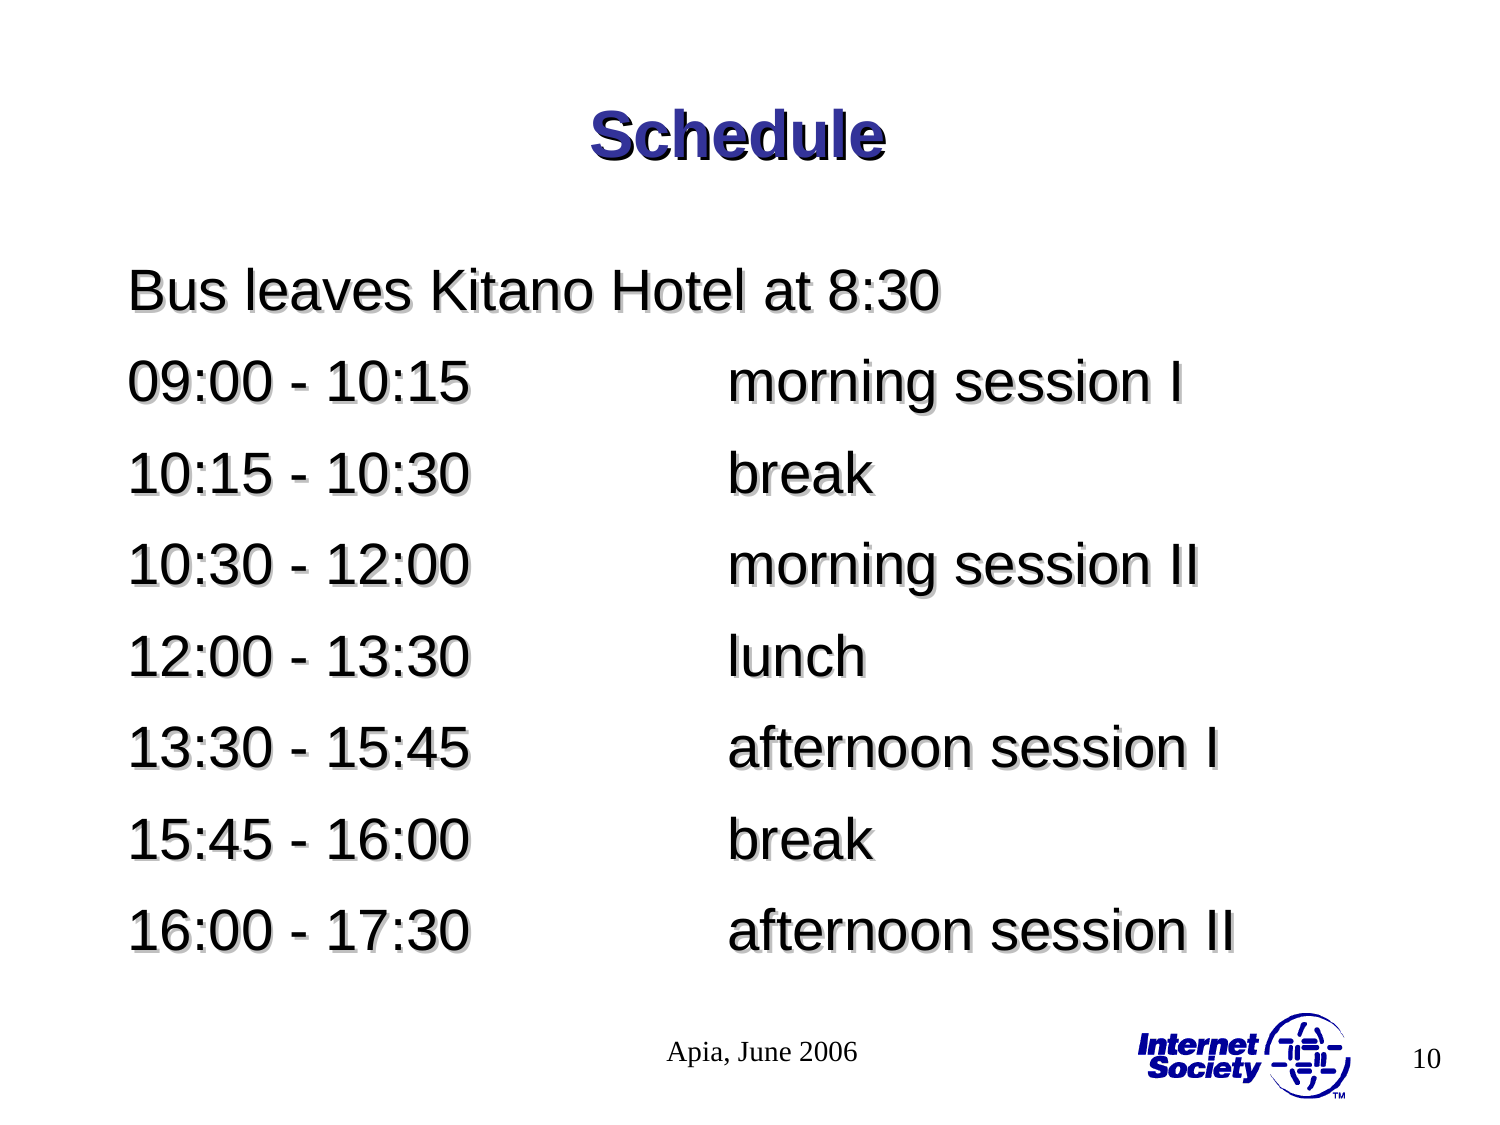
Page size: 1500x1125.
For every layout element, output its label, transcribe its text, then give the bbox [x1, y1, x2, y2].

list Bus leaves Kitano Hotel at 8:30 09:00 - 10:15 morning session I 10:15 - 10:30 break 10:30 - 12:00 morning session II 12:00 - 13:30 lunch 13:30 - 15:45 afternoon session I 15:45 - 16:00 break 16:00 - 17:30 afternoon session II [112, 237, 1388, 976]
text_box Apia, June 2006 [512, 1025, 1013, 1101]
title Schedule [99, 37, 1375, 225]
picture [1137, 1012, 1351, 1099]
